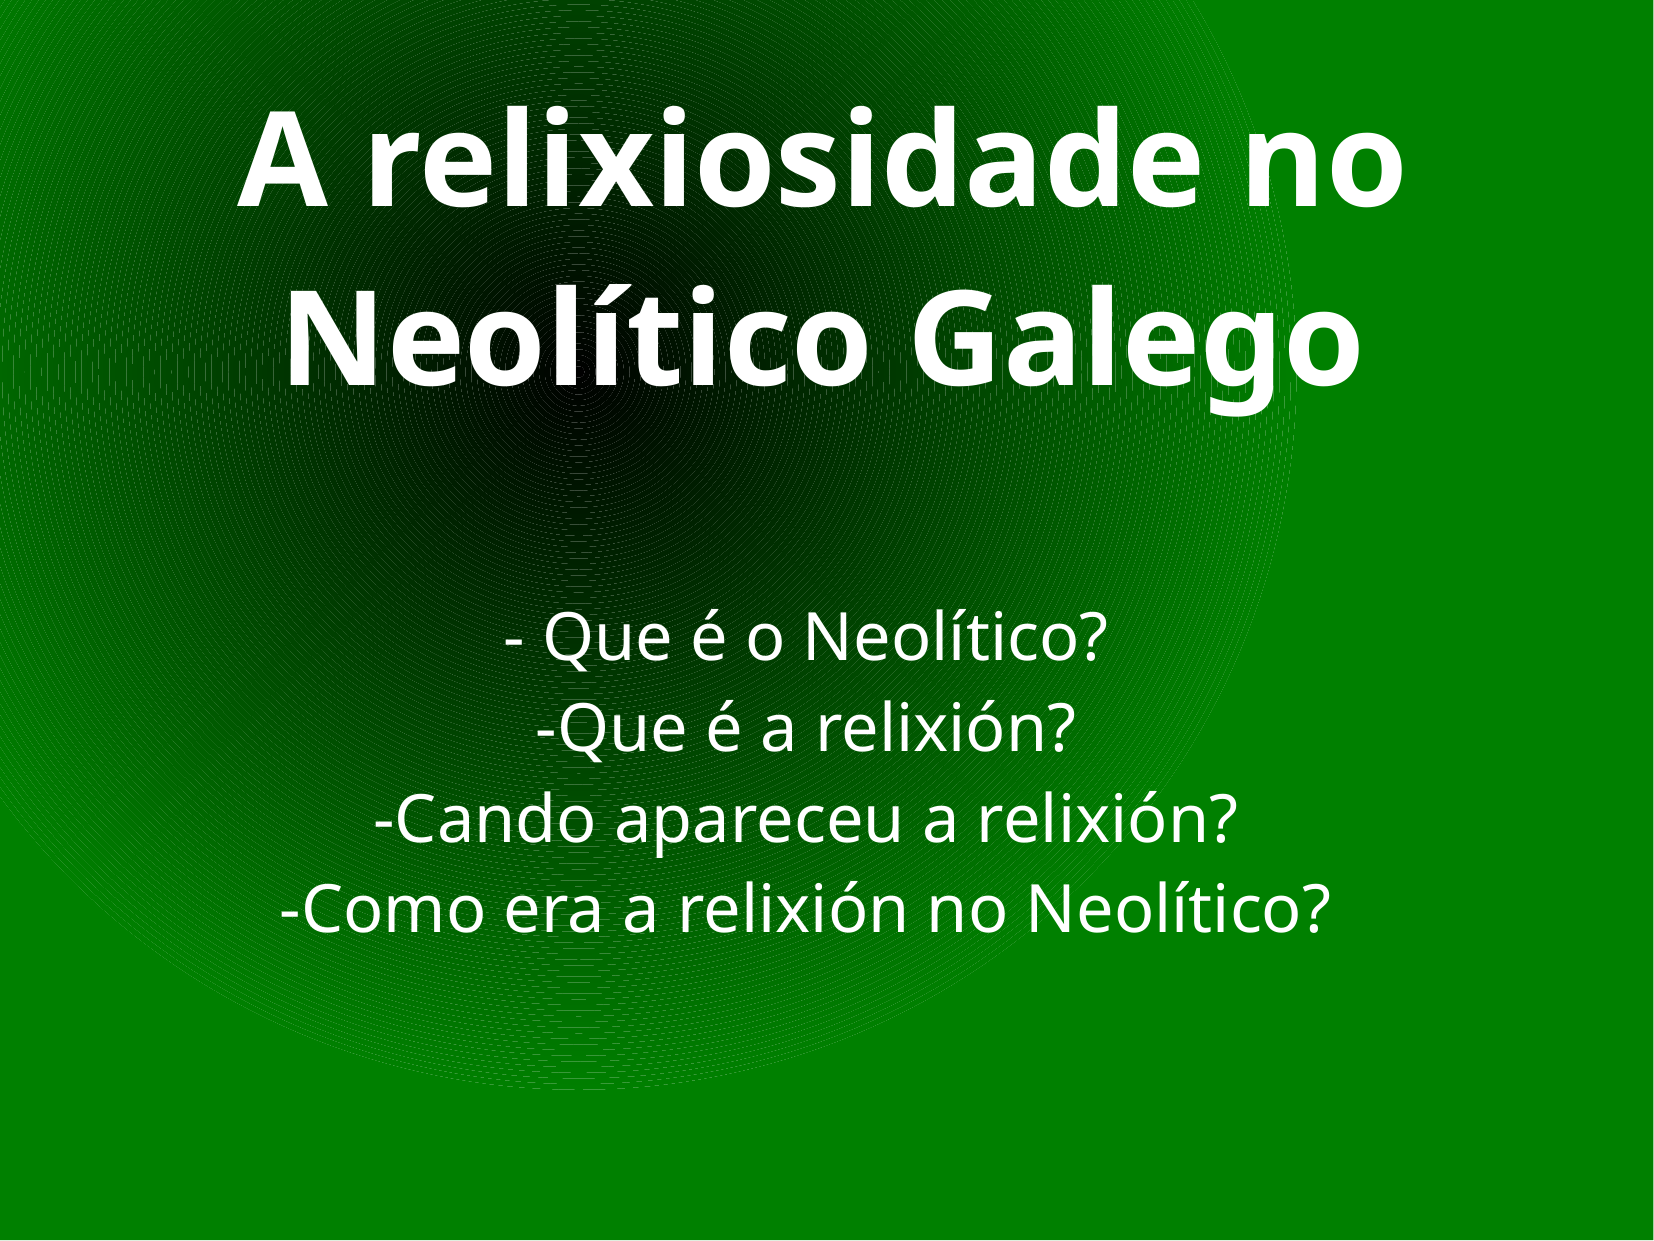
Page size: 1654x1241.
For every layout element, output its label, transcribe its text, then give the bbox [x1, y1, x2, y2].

subtitle - Que é o Neolítico? -Que é a relixión? -Cando apareceu a relixión? -Como era a relixión no Neolítico? [78, 408, 1534, 1241]
title A relixiosidade no Neolítico Galego [78, 60, 1567, 429]
